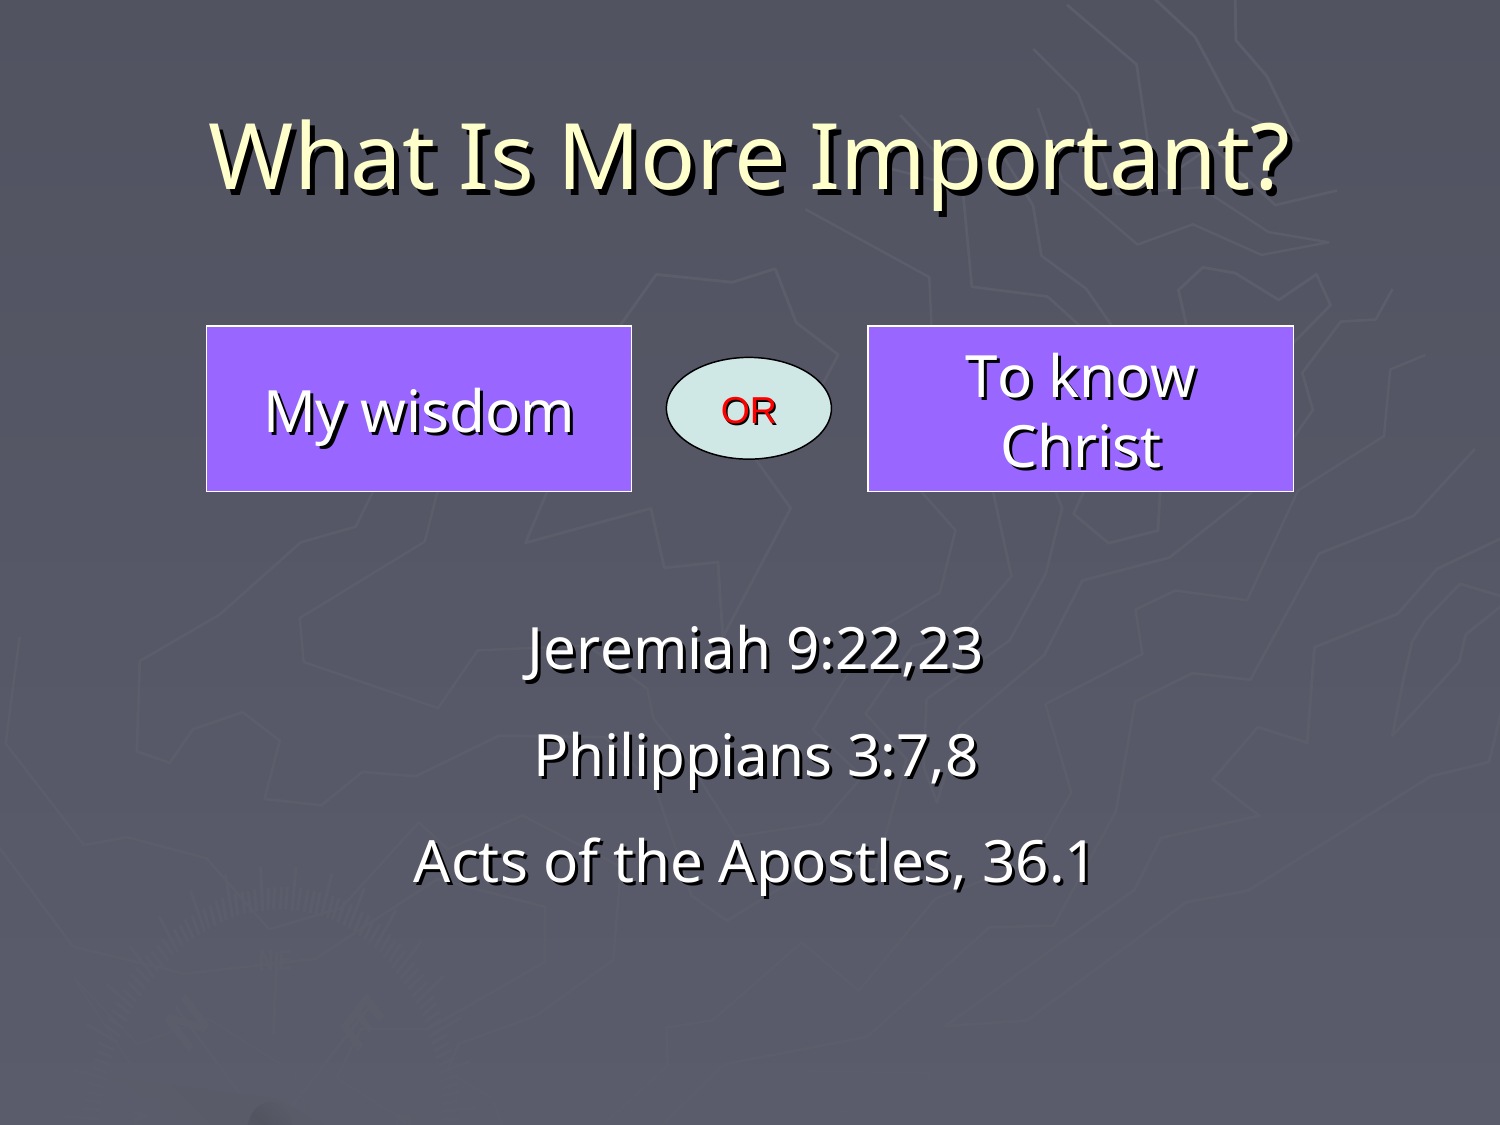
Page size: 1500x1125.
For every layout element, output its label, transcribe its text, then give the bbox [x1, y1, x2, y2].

text_box To know Christ [868, 326, 1294, 492]
text_box OR [666, 357, 832, 460]
text_box Jeremiah 9:22,23 Philippians 3:7,8 Acts of the Apostles, 36.1 [365, 603, 1146, 903]
text_box My wisdom [206, 326, 632, 492]
title What Is More Important? [49, 72, 1451, 234]
